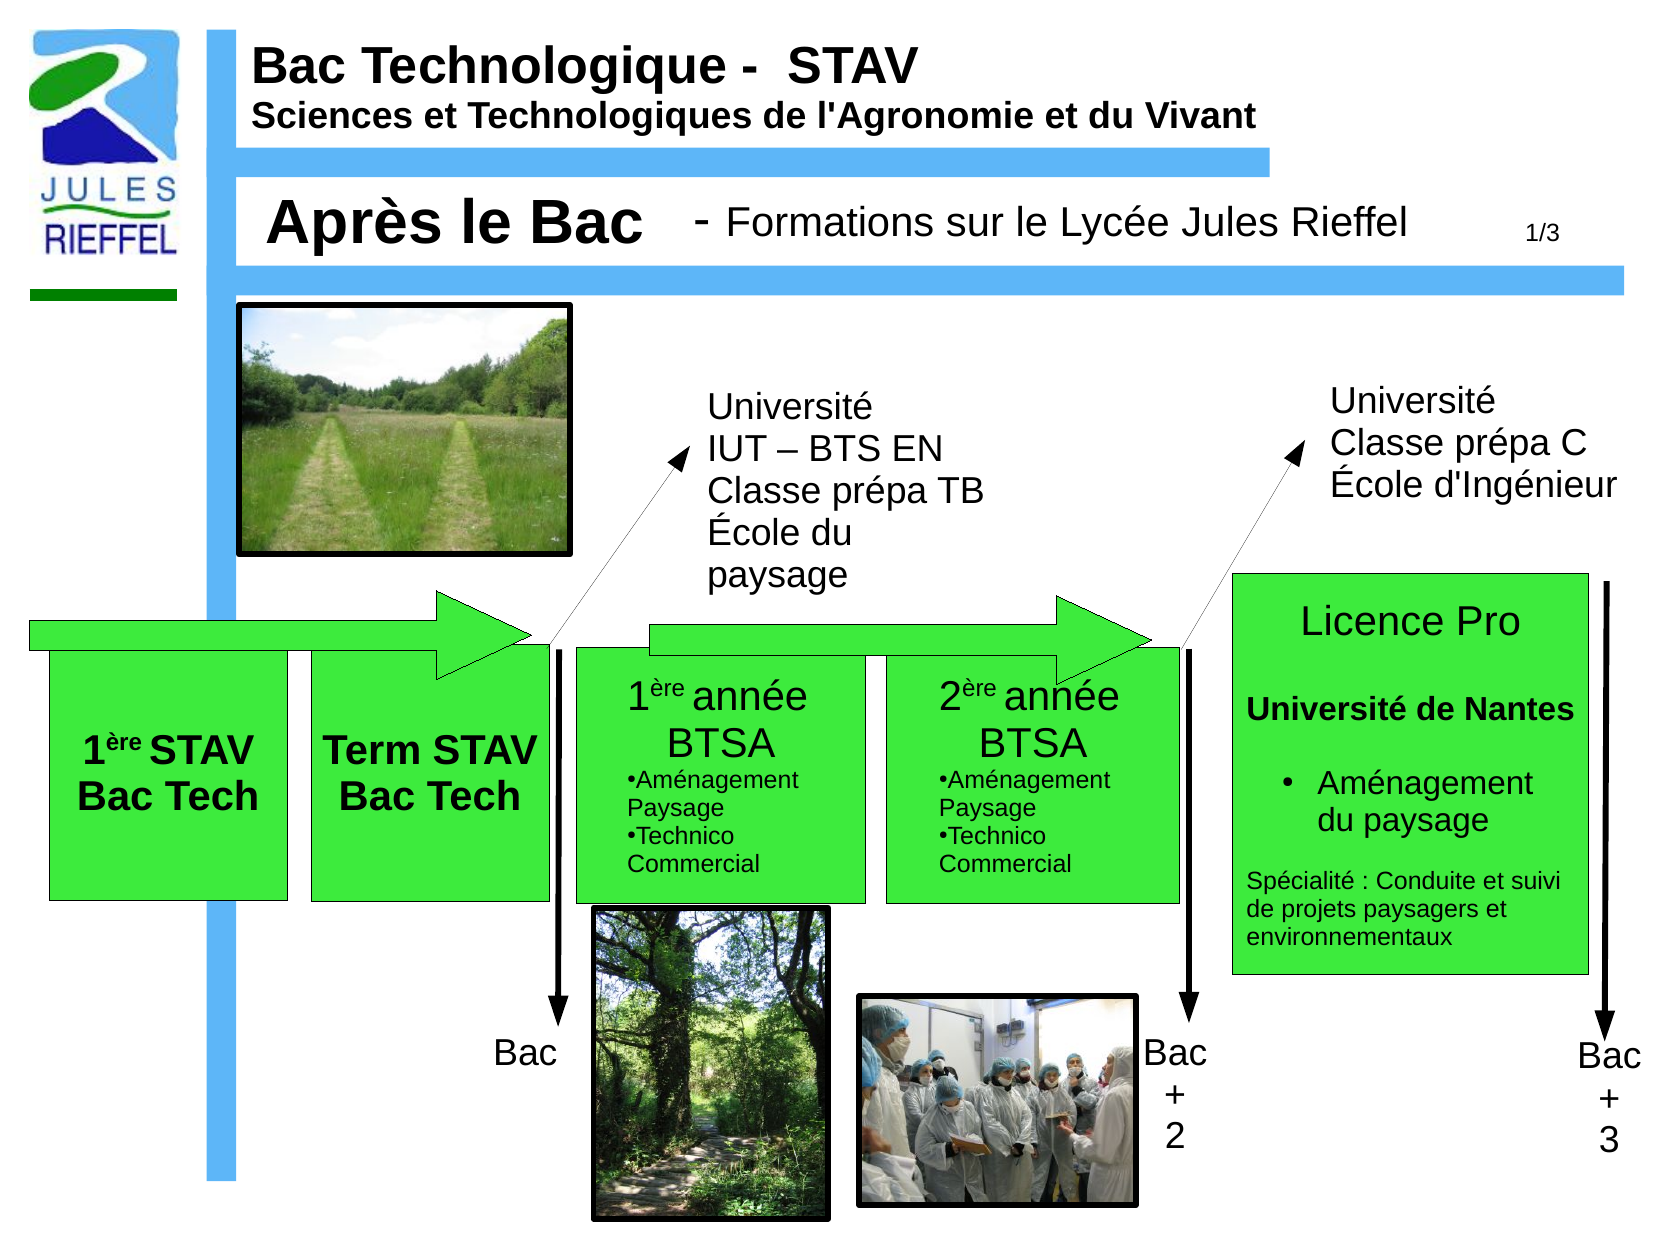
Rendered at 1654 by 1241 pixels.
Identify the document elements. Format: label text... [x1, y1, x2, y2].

picture [29, 29, 186, 272]
text_box Université Classe prépa C École d'Ingénieur [1315, 372, 1642, 539]
picture [862, 999, 1133, 1203]
text_box [649, 595, 1152, 685]
text_box 1ère STAV Bac Tech [49, 651, 288, 901]
title Après le Bac [265, 177, 650, 266]
text_box 2ère année BTSA Aménagement Paysage Technico Commercial [886, 647, 1180, 904]
picture [596, 910, 826, 1216]
picture [242, 307, 567, 552]
text_box 1/3 [1510, 211, 1630, 255]
text_box Bac + 3 [1553, 1027, 1654, 1169]
text_box - Formations sur le Lycée Jules Rieffel [679, 159, 1506, 278]
text_box [29, 590, 532, 680]
text_box Bac [478, 1023, 591, 1081]
text_box Term STAV Bac Tech [311, 644, 550, 902]
text_box Bac + 2 [1139, 1023, 1247, 1165]
text_box 1ère année BTSA Aménagement Paysage Technico Commercial [576, 647, 866, 904]
text_box Université IUT – BTS EN Classe prépa TB École du paysage [692, 377, 1019, 561]
text_box Licence Pro Université de Nantes Aménagement du paysage Spécialité : Conduite et suivi de projets paysagers et environnementaux [1232, 573, 1589, 975]
